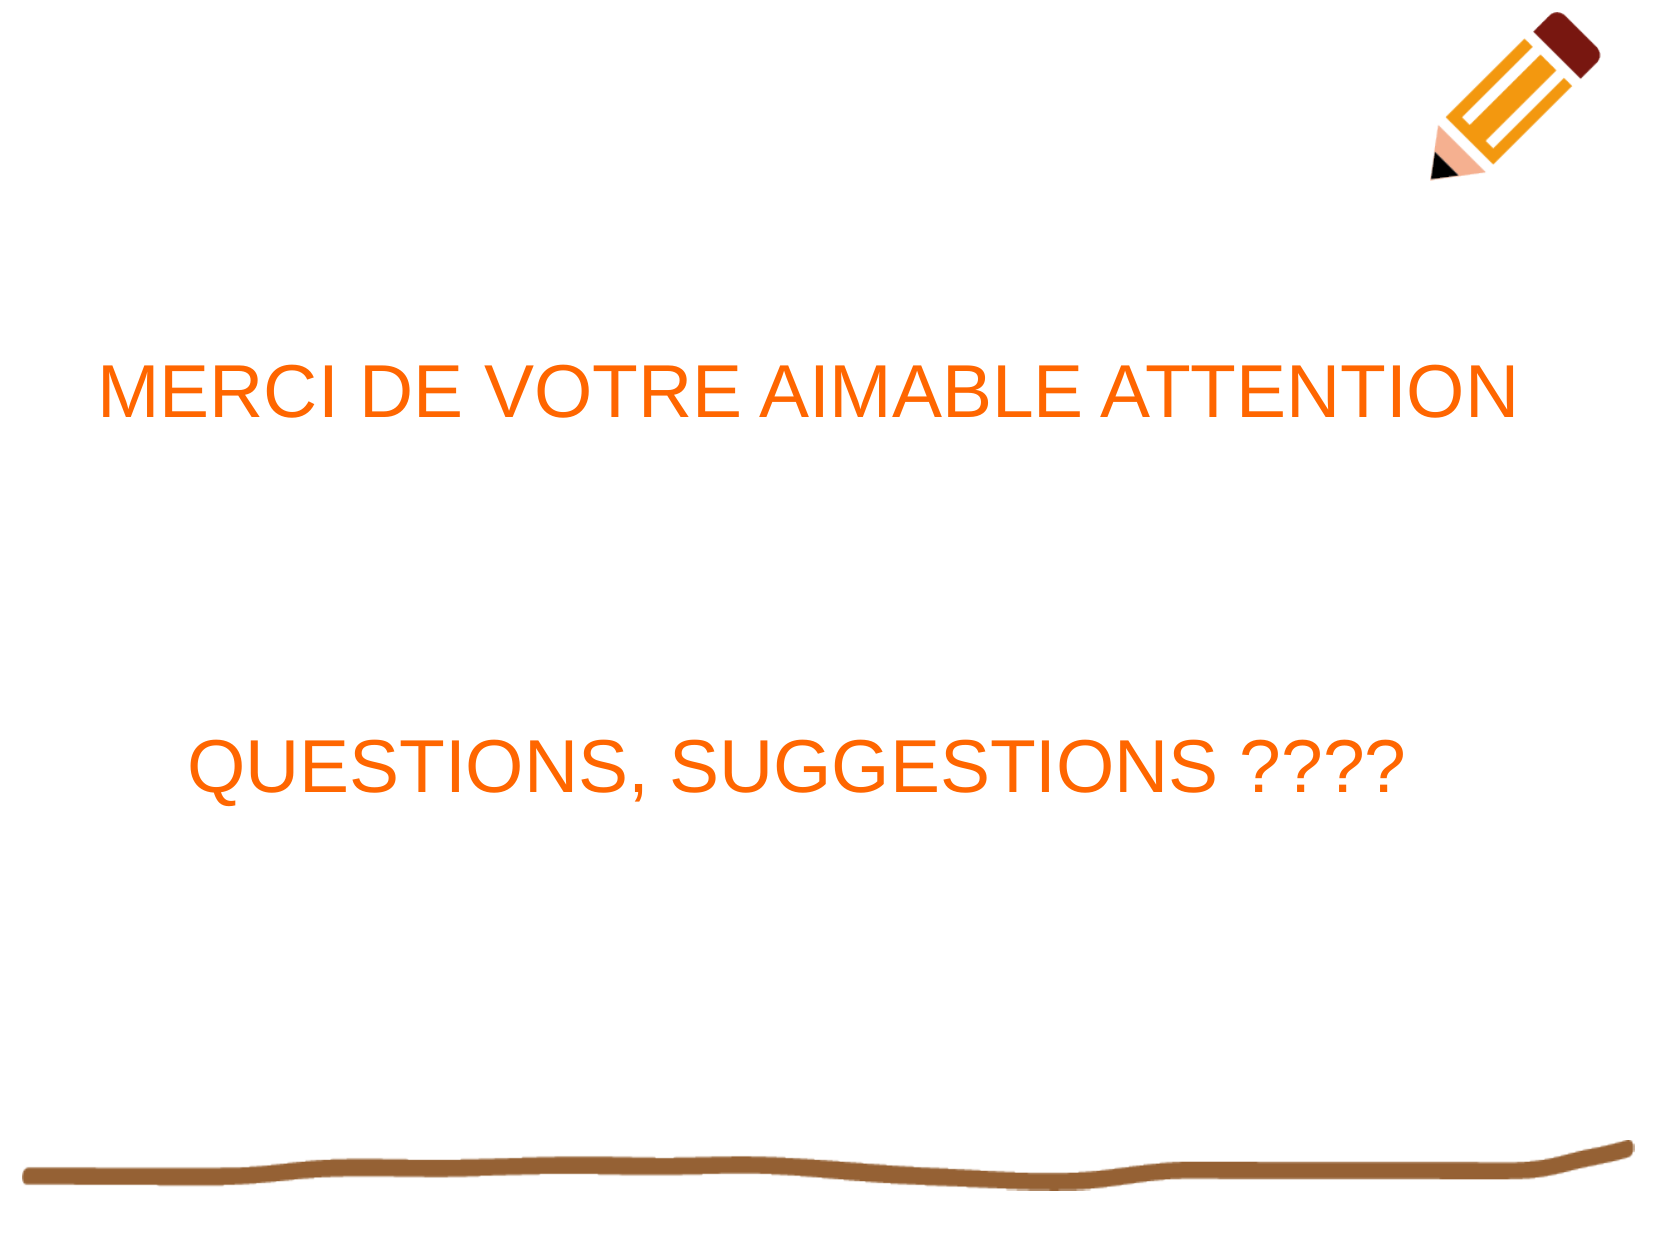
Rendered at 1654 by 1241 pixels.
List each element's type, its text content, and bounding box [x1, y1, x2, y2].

title QUESTIONS, SUGGESTIONS ???? [82, 682, 1512, 851]
picture [22, 1140, 1635, 1191]
title MERCI DE VOTRE AIMABLE ATTENTION [94, 307, 1524, 476]
picture [1430, 12, 1601, 181]
